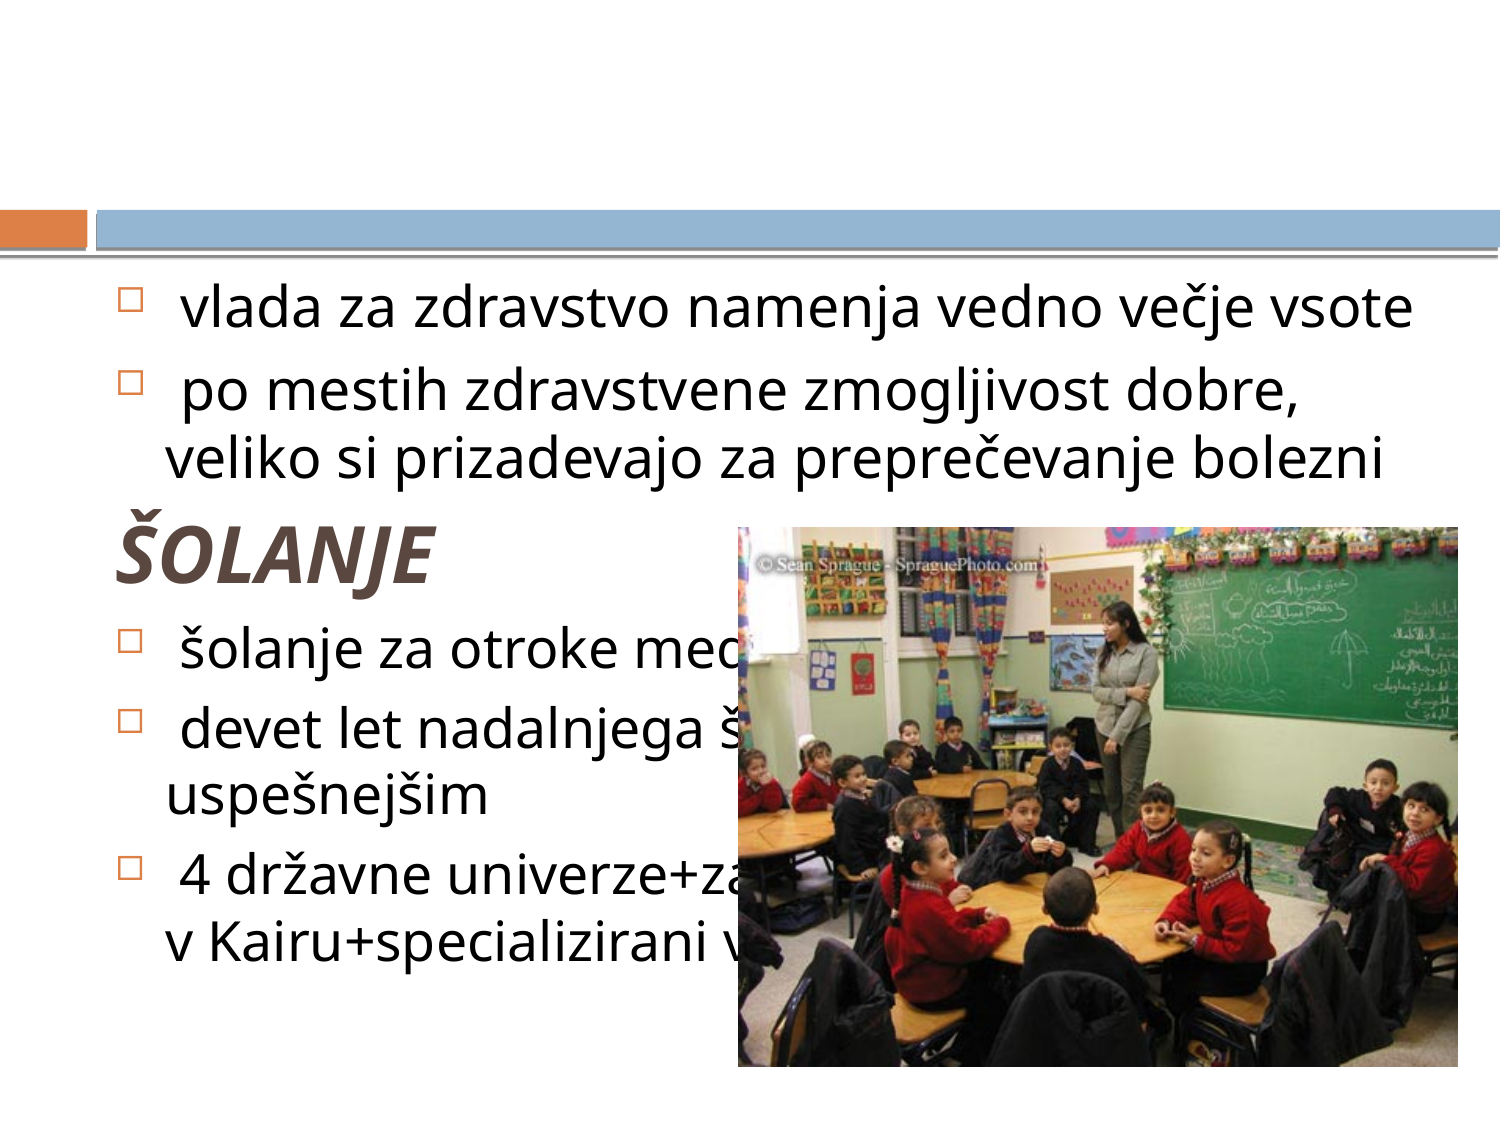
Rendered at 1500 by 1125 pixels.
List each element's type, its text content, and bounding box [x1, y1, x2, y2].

picture [738, 527, 1458, 1067]
list vlada za zdravstvo namenja vedno večje vsote po mestih zdravstvene zmogljivost dobre, veliko si prizadevajo za preprečevanje bolezni ŠOLANJE šolanje za otroke med 6 in 12 letom obvezno devet let nadalnjega šolanja namenjeno uspešnejšim 4 državne univerze+zasebna ameriška univerza v Kairu+specializirani višji učni zavodi [100, 262, 1438, 1000]
